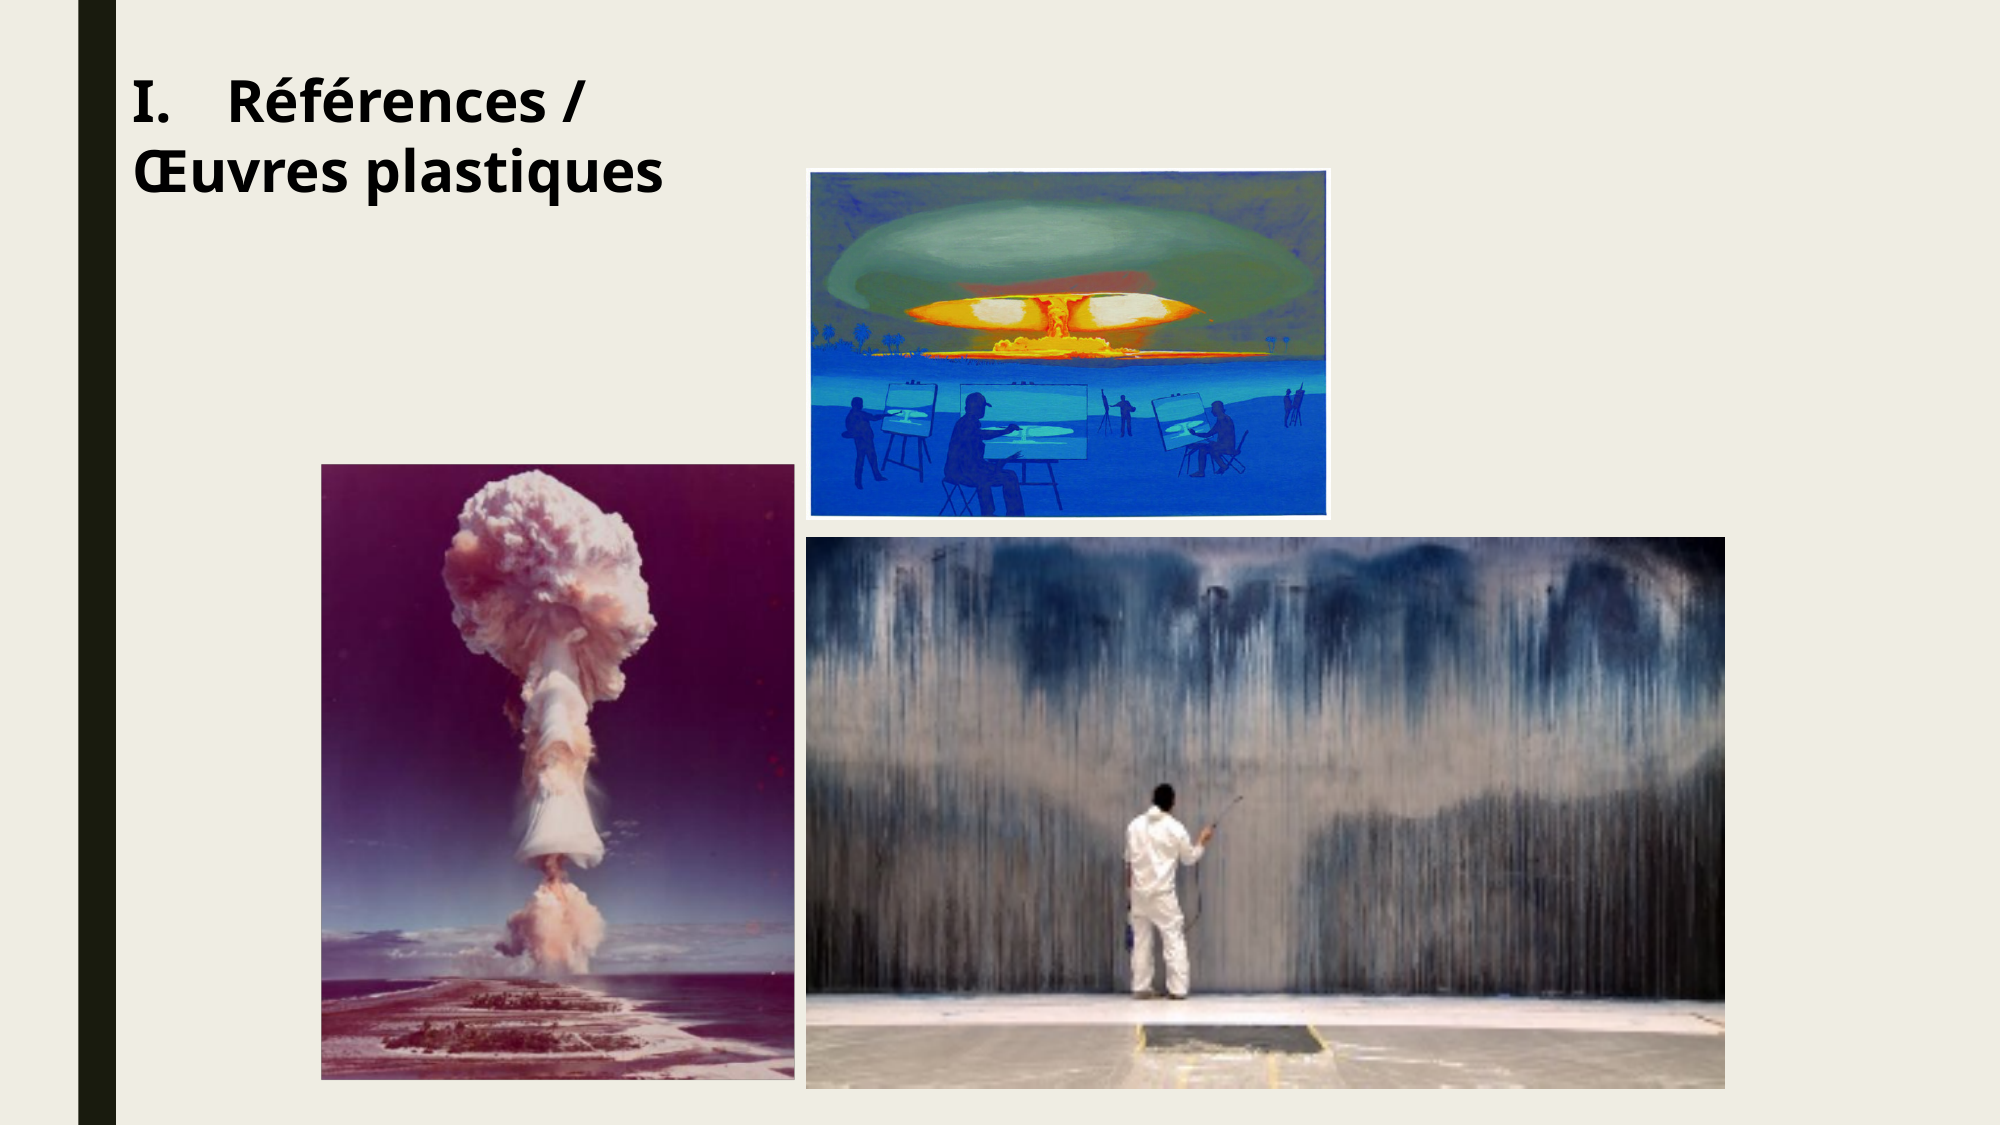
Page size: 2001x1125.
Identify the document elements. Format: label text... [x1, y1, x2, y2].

picture [307, 168, 1725, 1125]
text_box Références / Œuvres plastiques [118, 56, 790, 211]
